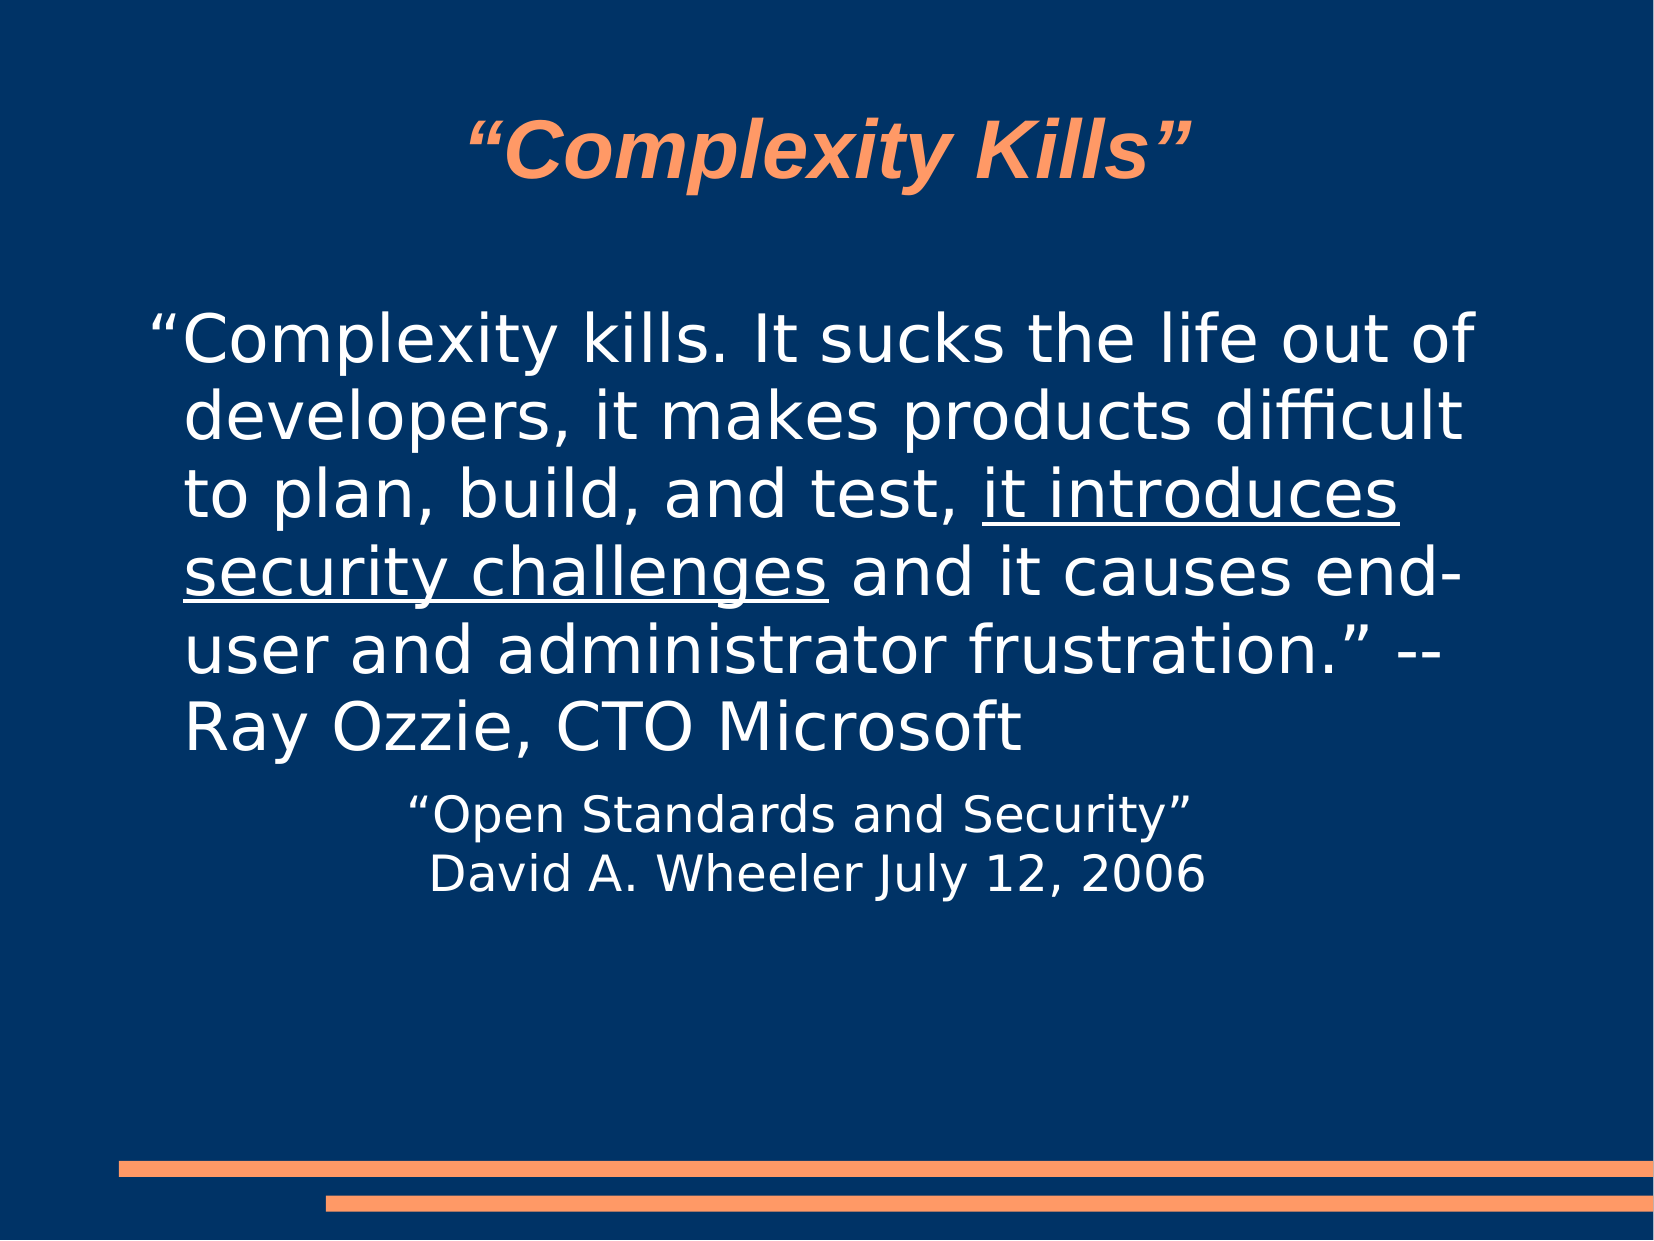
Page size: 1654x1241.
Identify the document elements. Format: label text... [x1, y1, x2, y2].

title “Complexity Kills” [121, 46, 1534, 254]
text_box “Complexity kills. It sucks the life out of developers, it makes products difficult to plan, build, and test, it introduces security challenges and it causes end-user and administrator frustration.” -- Ray Ozzie, CTO Microsoft [112, 300, 1538, 767]
text_box “Open Standards and Security” David A. Wheeler July 12, 2006 [175, 786, 1426, 901]
